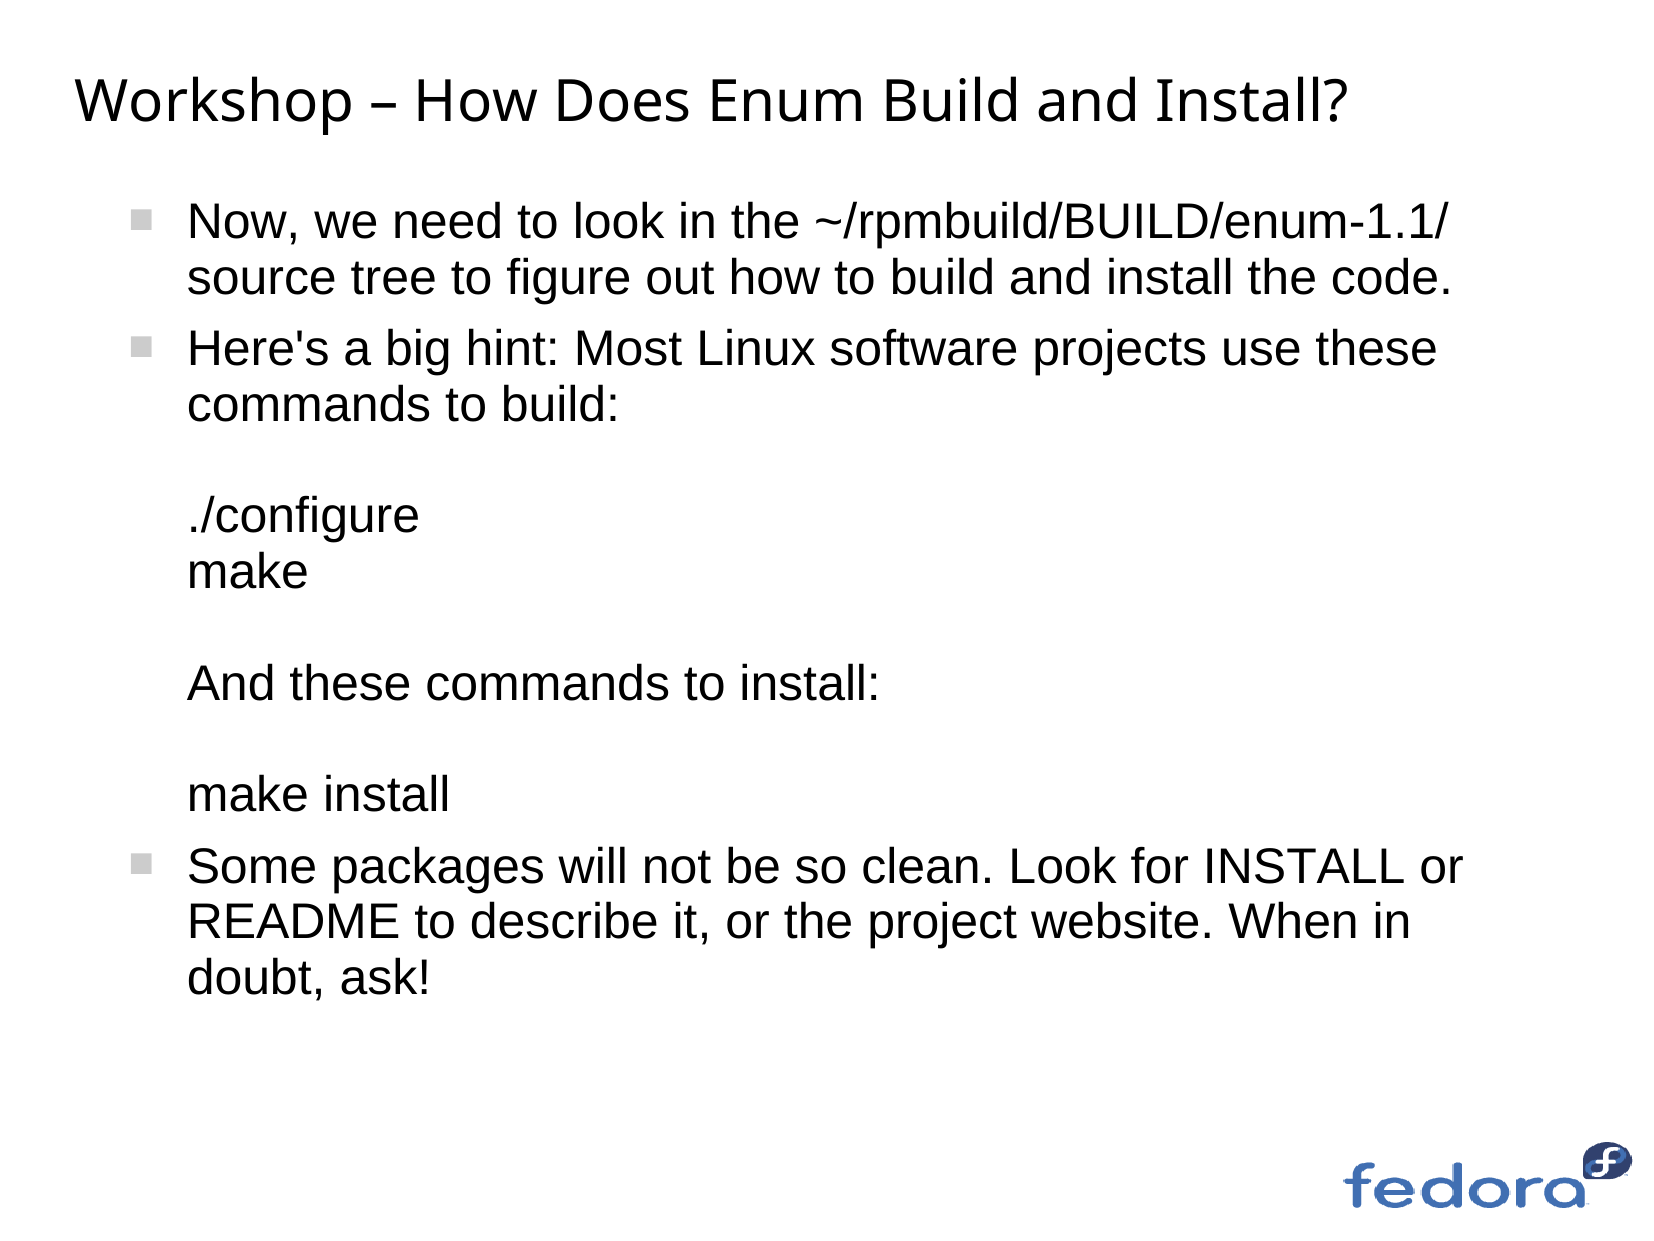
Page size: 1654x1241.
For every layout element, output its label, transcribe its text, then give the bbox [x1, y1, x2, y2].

list Now, we need to look in the ~/rpmbuild/BUILD/enum-1.1/ source tree to figure out how to build and install the code. Here's a big hint: Most Linux software projects use these commands to build: ./configure make And these commands to install: make install Some packages will not be so clean. Look for INSTALL or README to describe it, or the project website. When in doubt, ask! [74, 193, 1498, 1102]
title Workshop – How Does Enum Build and Install? [74, 39, 1506, 158]
picture [1332, 1124, 1651, 1227]
